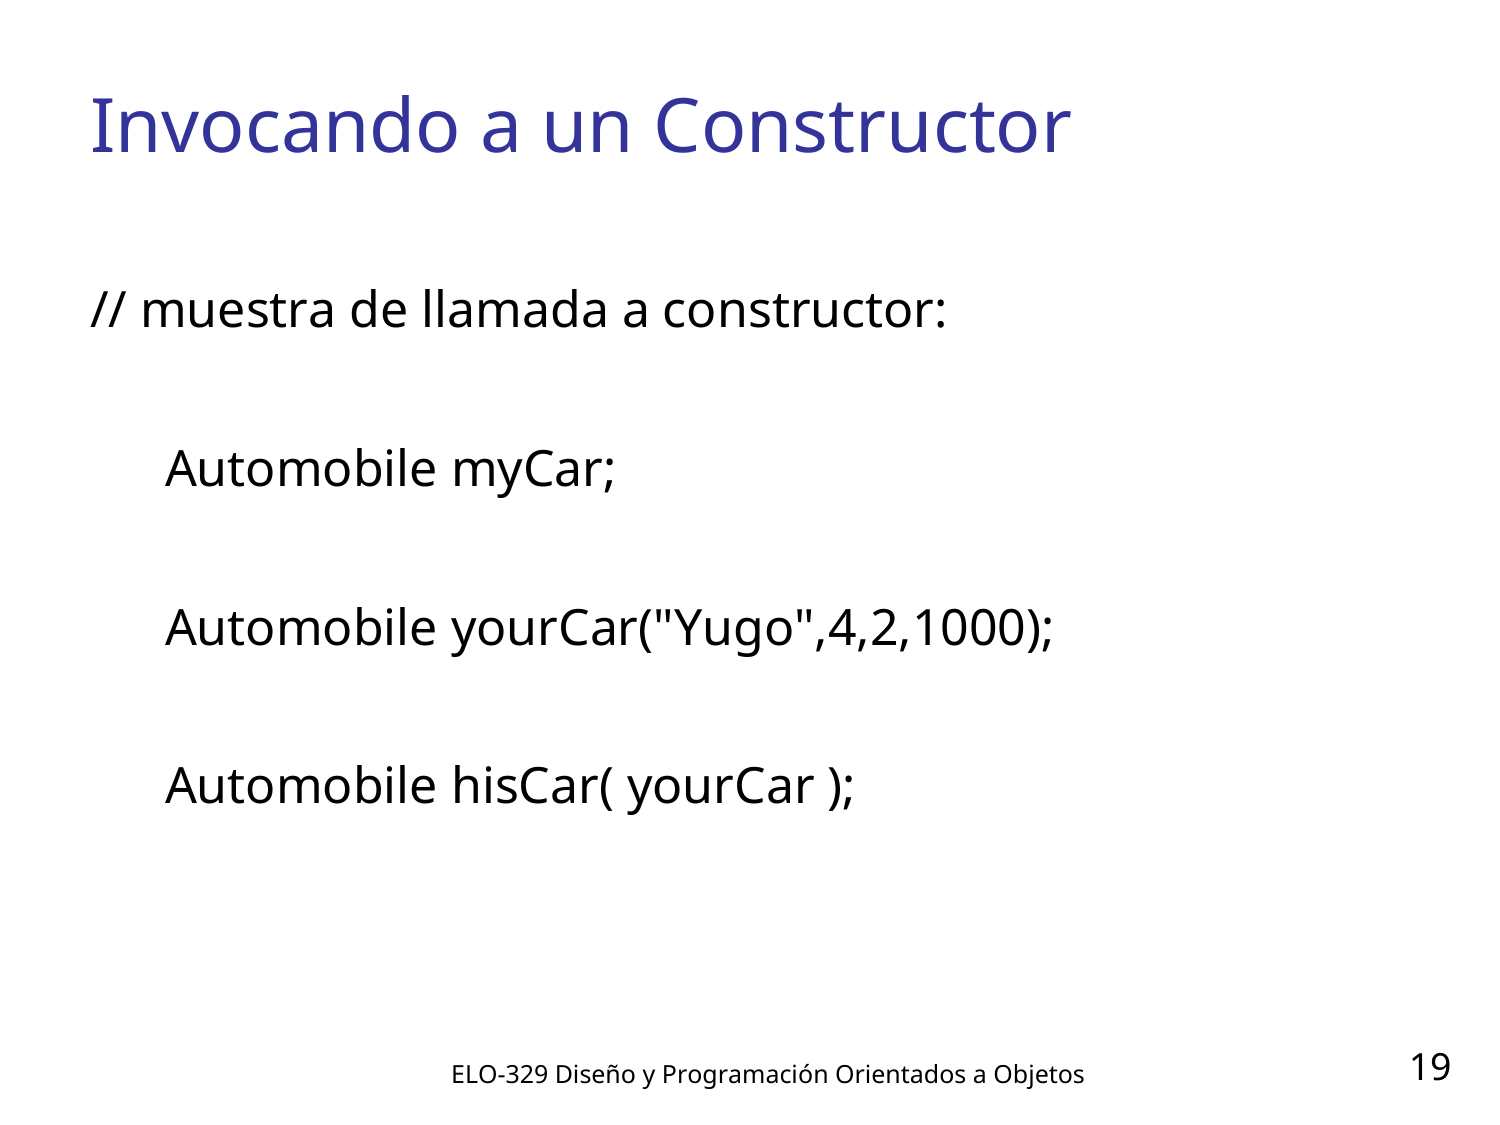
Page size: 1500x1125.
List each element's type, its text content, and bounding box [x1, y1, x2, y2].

list // muestra de llamada a constructor: Automobile myCar; Automobile yourCar("Yugo",4,2,1000); Automobile hisCar( yourCar ); [75, 187, 1462, 1008]
title Invocando a un Constructor [75, 4, 1500, 183]
